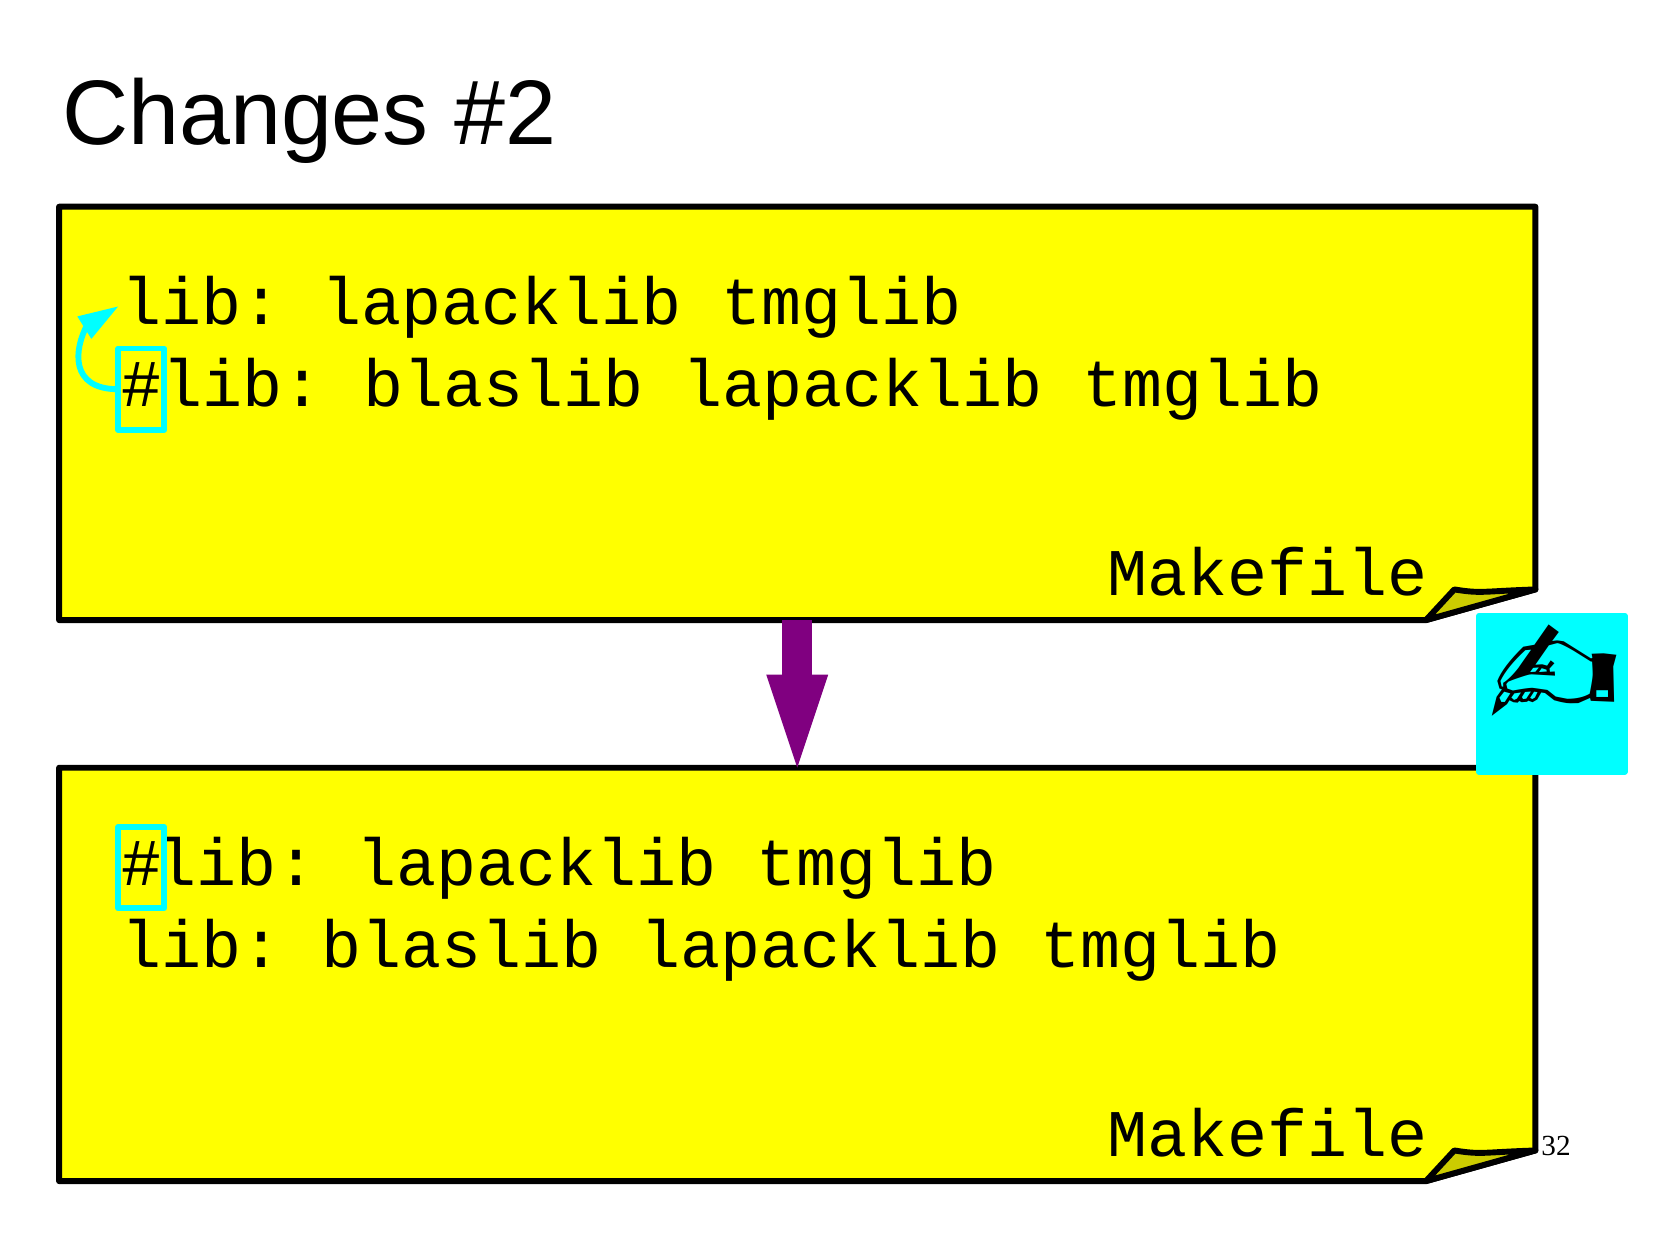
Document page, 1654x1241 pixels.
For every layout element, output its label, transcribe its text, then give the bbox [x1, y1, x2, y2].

text_box [59, 767, 1536, 1182]
text_box Makefile [1104, 1098, 1431, 1180]
text_box blaslib [360, 348, 647, 430]
text_box blaslib [318, 909, 605, 992]
text_box # [118, 348, 159, 430]
text_box  [1479, 615, 1625, 772]
text_box lib: [118, 909, 285, 992]
text_box lapacklib tmglib [637, 909, 1284, 992]
text_box lapacklib tmglib [679, 348, 1326, 430]
text_box lib: [159, 348, 326, 430]
text_box lib: lapacklib tmglib [118, 265, 965, 348]
text_box # [118, 826, 165, 909]
text_box Makefile [1104, 537, 1431, 619]
text_box lib: lapacklib tmglib [167, 826, 1000, 909]
text_box Changes #2 [59, 59, 560, 168]
text_box [59, 206, 1536, 621]
